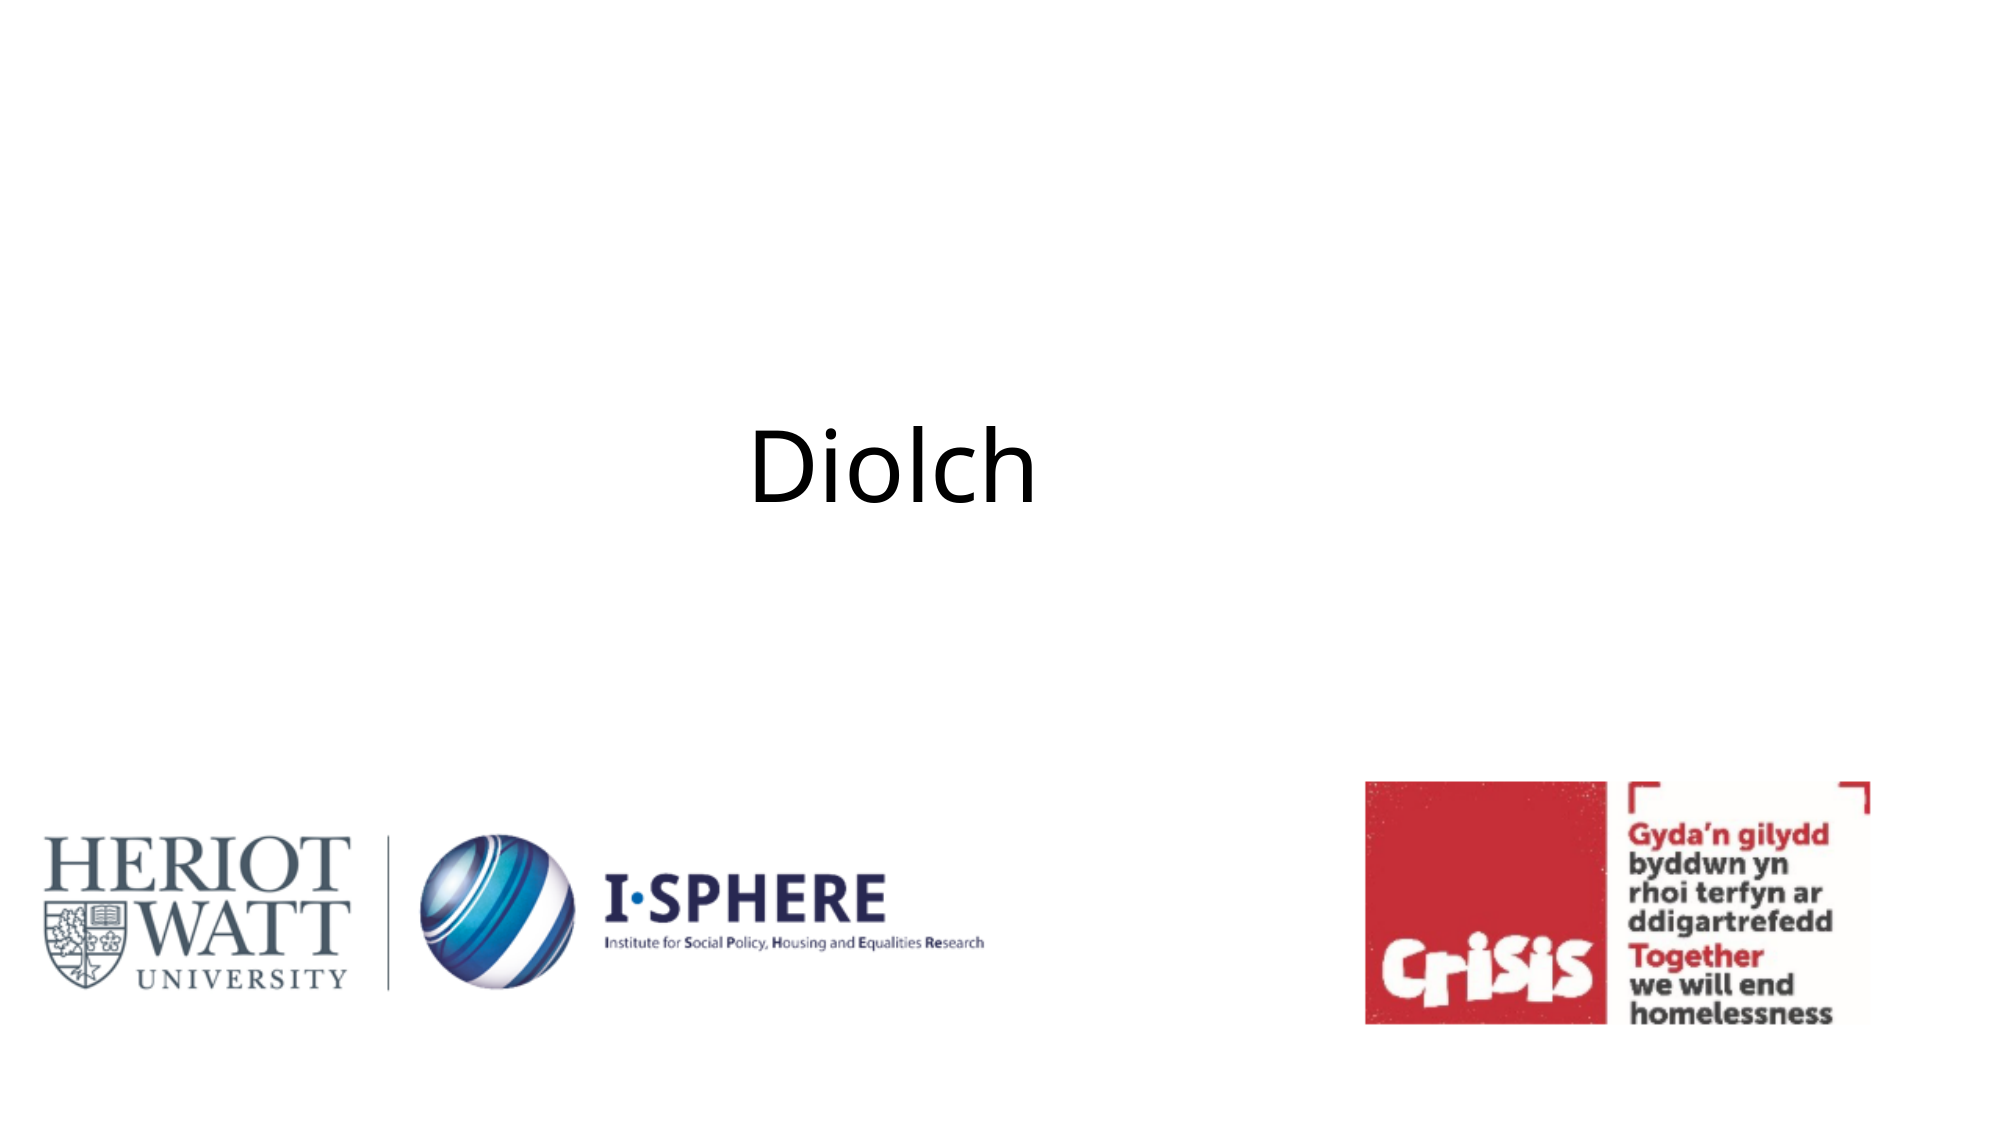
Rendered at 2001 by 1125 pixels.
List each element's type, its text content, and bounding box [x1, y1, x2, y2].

picture [20, 790, 1064, 1057]
title Diolch [731, 361, 2000, 580]
picture [1345, 763, 1914, 1038]
